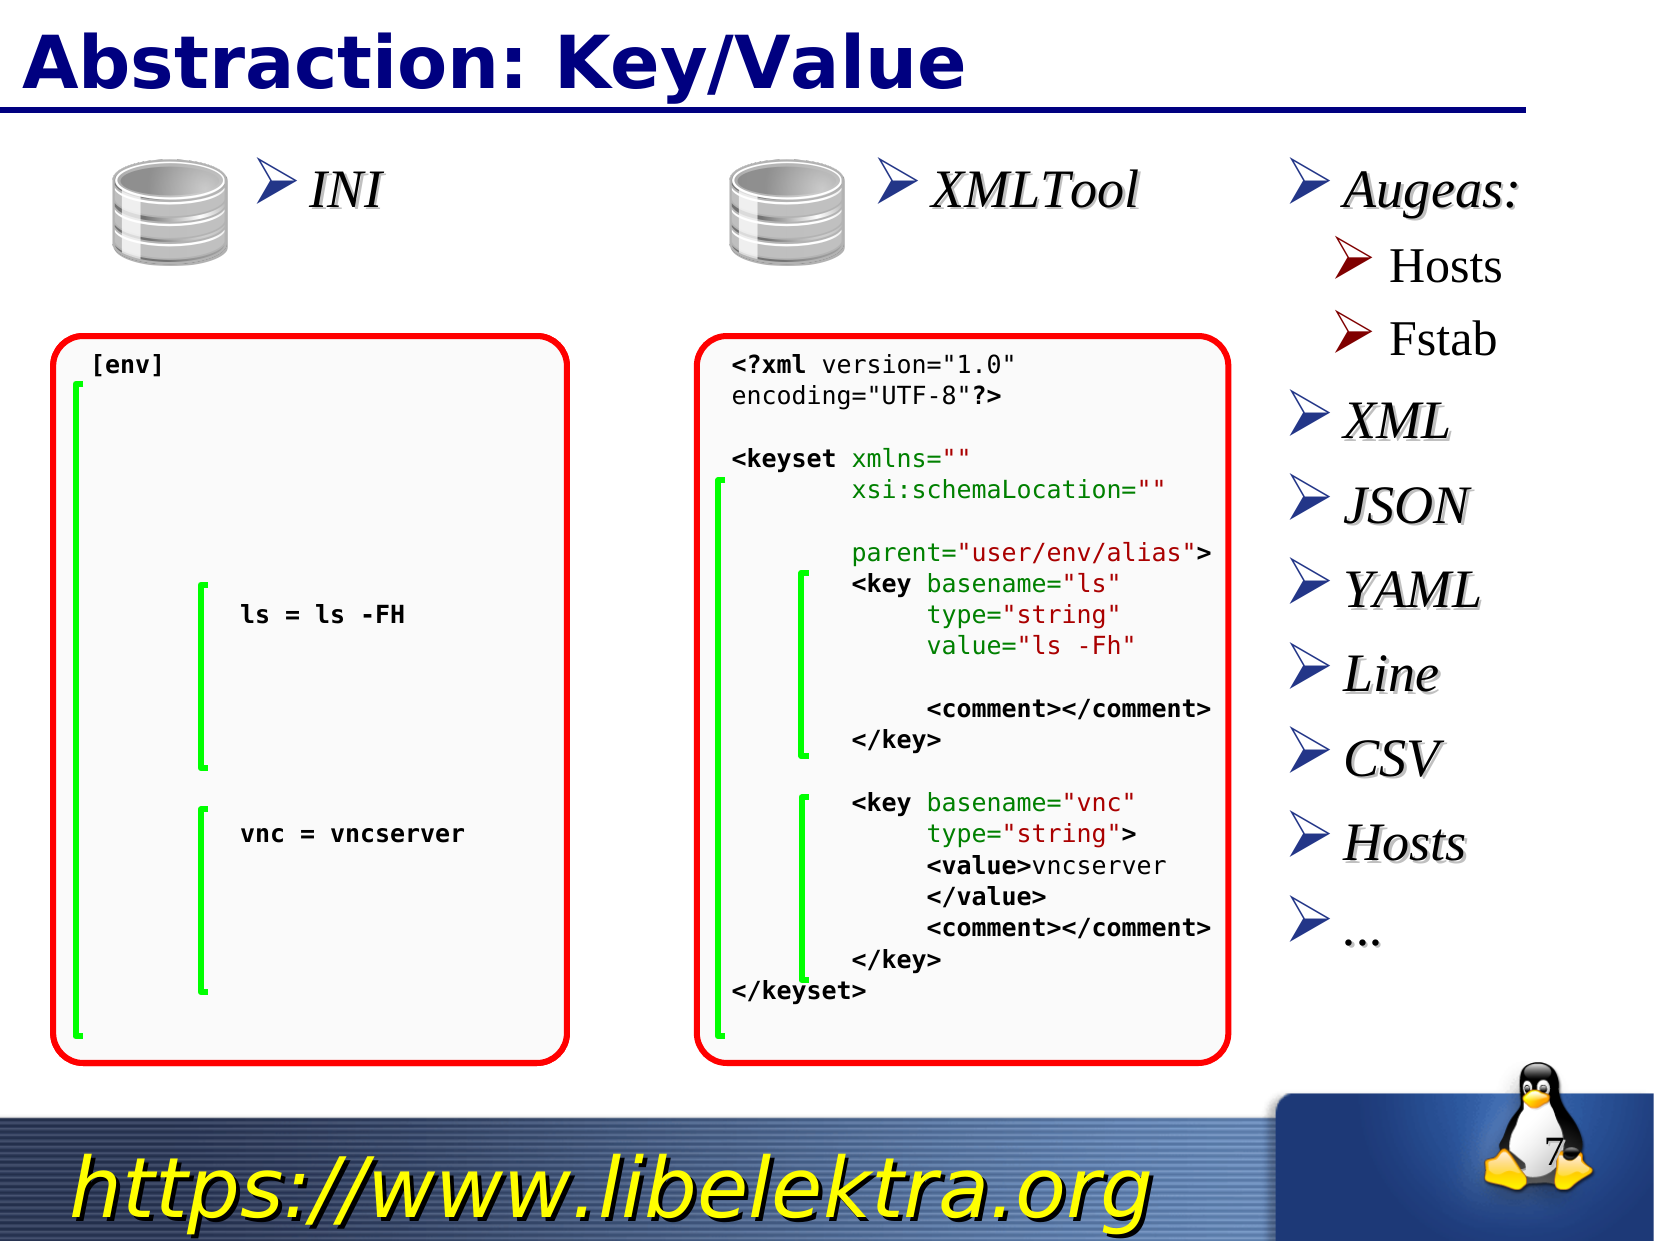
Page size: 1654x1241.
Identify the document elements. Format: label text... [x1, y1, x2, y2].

list Augeas: Hosts Fstab XML JSON YAML Line CSV Hosts ... [1269, 147, 1595, 1049]
text_box [53, 336, 567, 1063]
text_box <Foliennummer> [1248, 1122, 1566, 1178]
text_box <?xml version="1.0" encoding="UTF-8"?> <keyset xmlns="" xsi:schemaLocation="" parent="user/env/alias"> <key basename="ls" type="string" value="ls -Fh" <comment></comment> </key> <key basename="vnc" type="string"> <value>vncserver </value> <comment></comment> </key> </keyset> [731, 348, 1217, 1035]
picture [729, 159, 845, 266]
text_box [env] ls = ls -FH vnc = vncserver [90, 348, 605, 1004]
text_box Abstraction: Key/Value [22, 14, 1611, 111]
picture [112, 159, 228, 266]
list XMLTool [857, 147, 1269, 319]
list INI [236, 147, 666, 319]
text_box [696, 336, 1229, 1063]
picture [0, 1061, 1654, 1241]
